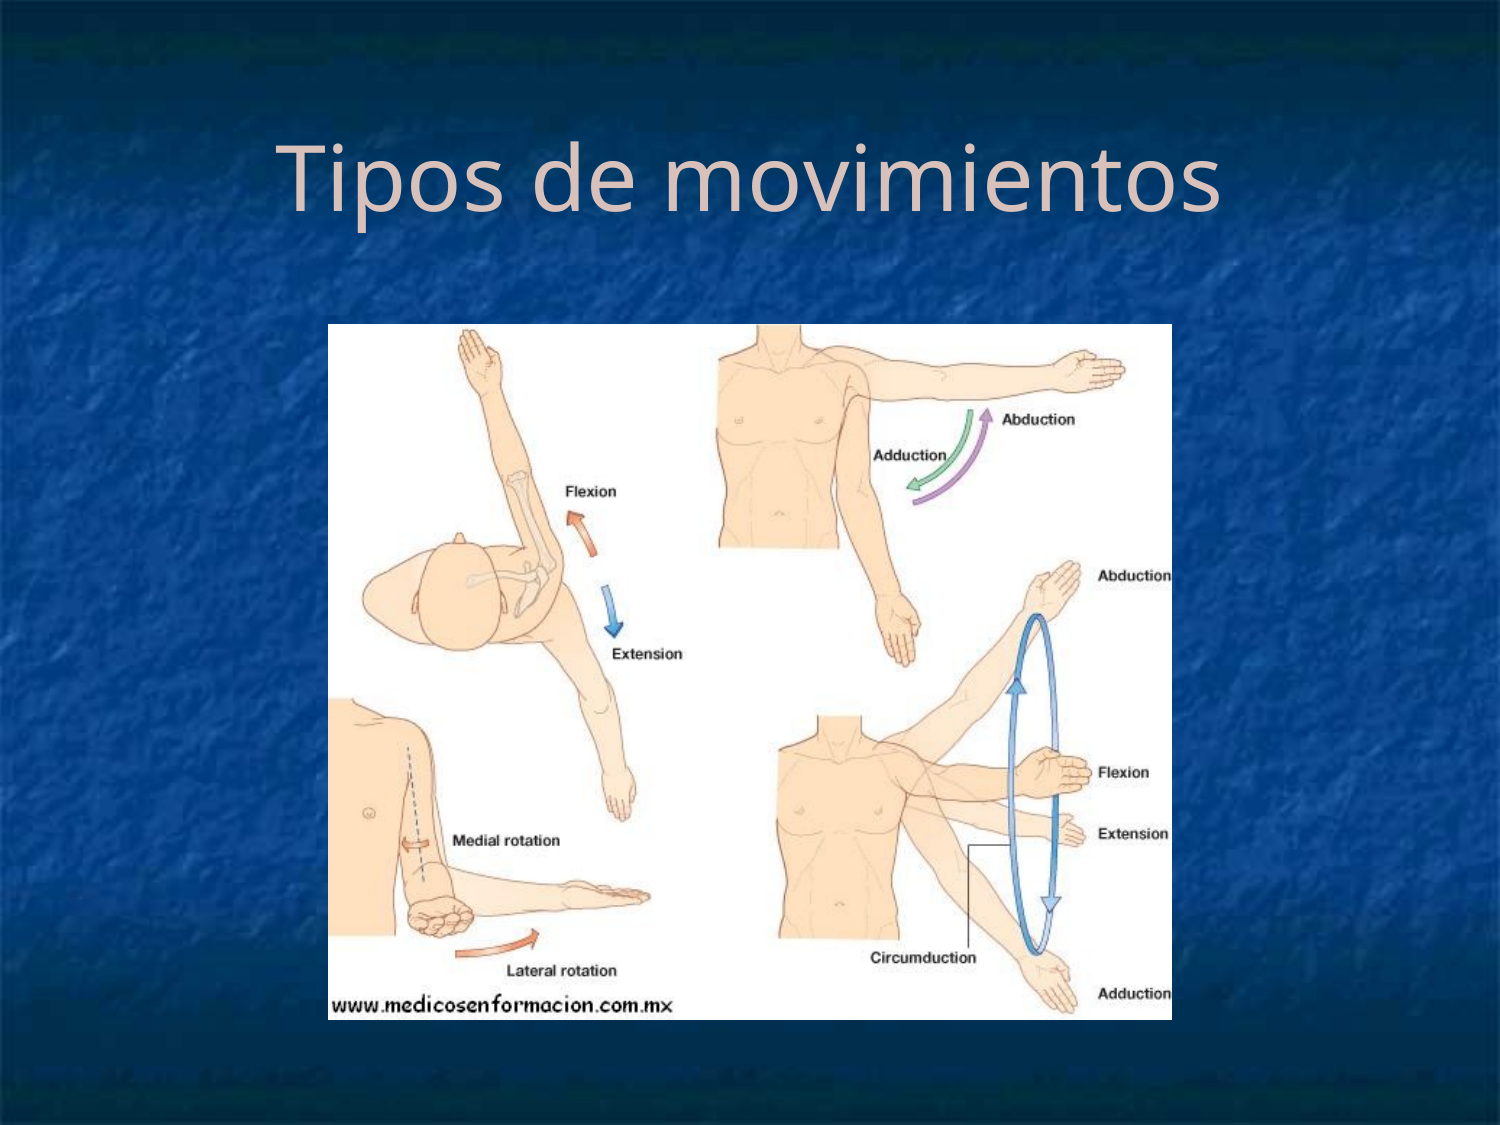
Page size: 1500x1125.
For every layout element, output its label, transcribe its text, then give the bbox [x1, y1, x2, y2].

title Tipos de movimientos [75, 57, 1426, 293]
picture [0, 0, 1500, 1125]
